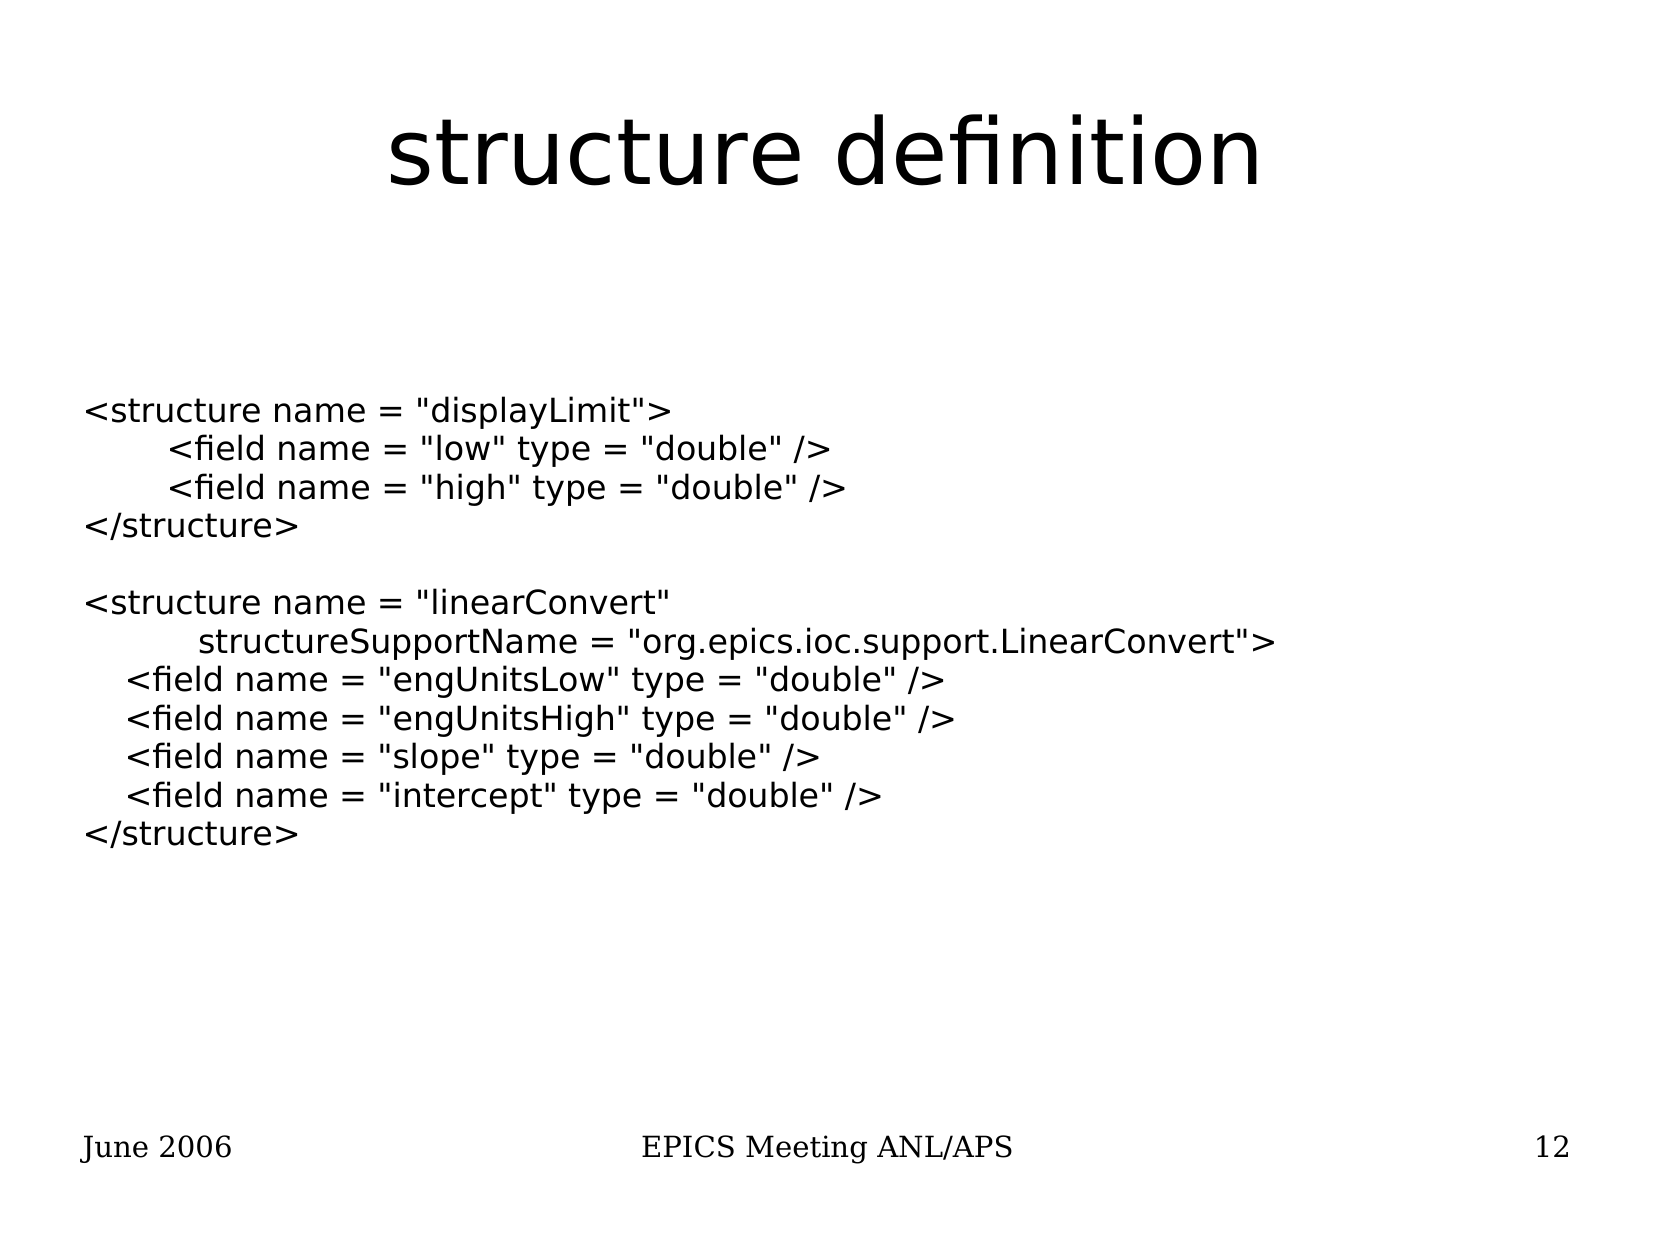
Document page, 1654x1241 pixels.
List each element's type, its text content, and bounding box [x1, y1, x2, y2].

subtitle <structure name = "displayLimit"> <field name = "low" type = "double" /> <field name = "high" type = "double" /> </structure> <structure name = "linearConvert" structureSupportName = "org.epics.ioc.support.LinearConvert"> <field name = "engUnitsLow" type = "double" /> <field name = "engUnitsHigh" type = "double" /> <field name = "slope" type = "double" /> <field name = "intercept" type = "double" /> </structure> [82, 297, 1571, 1102]
title structure definition [82, 49, 1571, 257]
